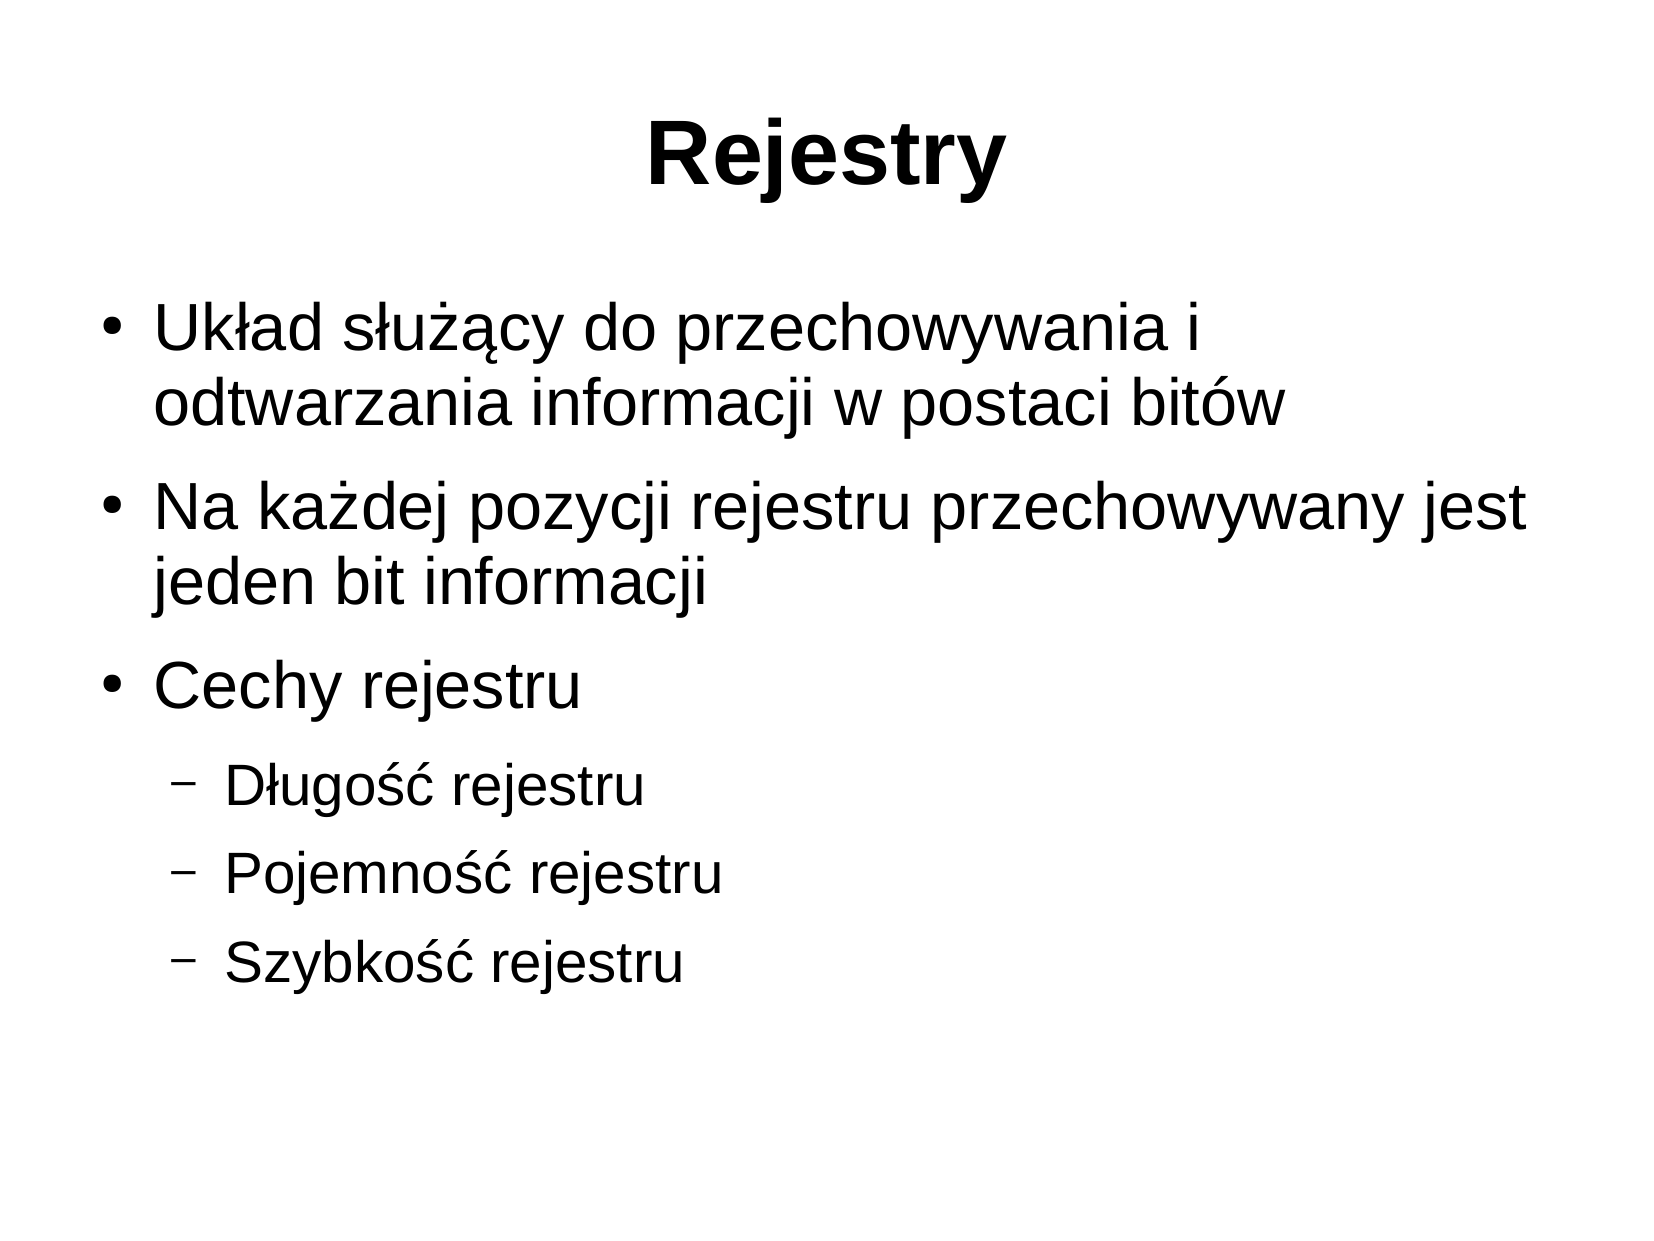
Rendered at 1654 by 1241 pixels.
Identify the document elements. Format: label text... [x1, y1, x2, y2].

title Rejestry [82, 49, 1571, 257]
list Układ służący do przechowywania i odtwarzania informacji w postaci bitów Na każdej pozycji rejestru przechowywany jest jeden bit informacji Cechy rejestru Długość rejestru Pojemność rejestru Szybkość rejestru [82, 290, 1571, 1109]
